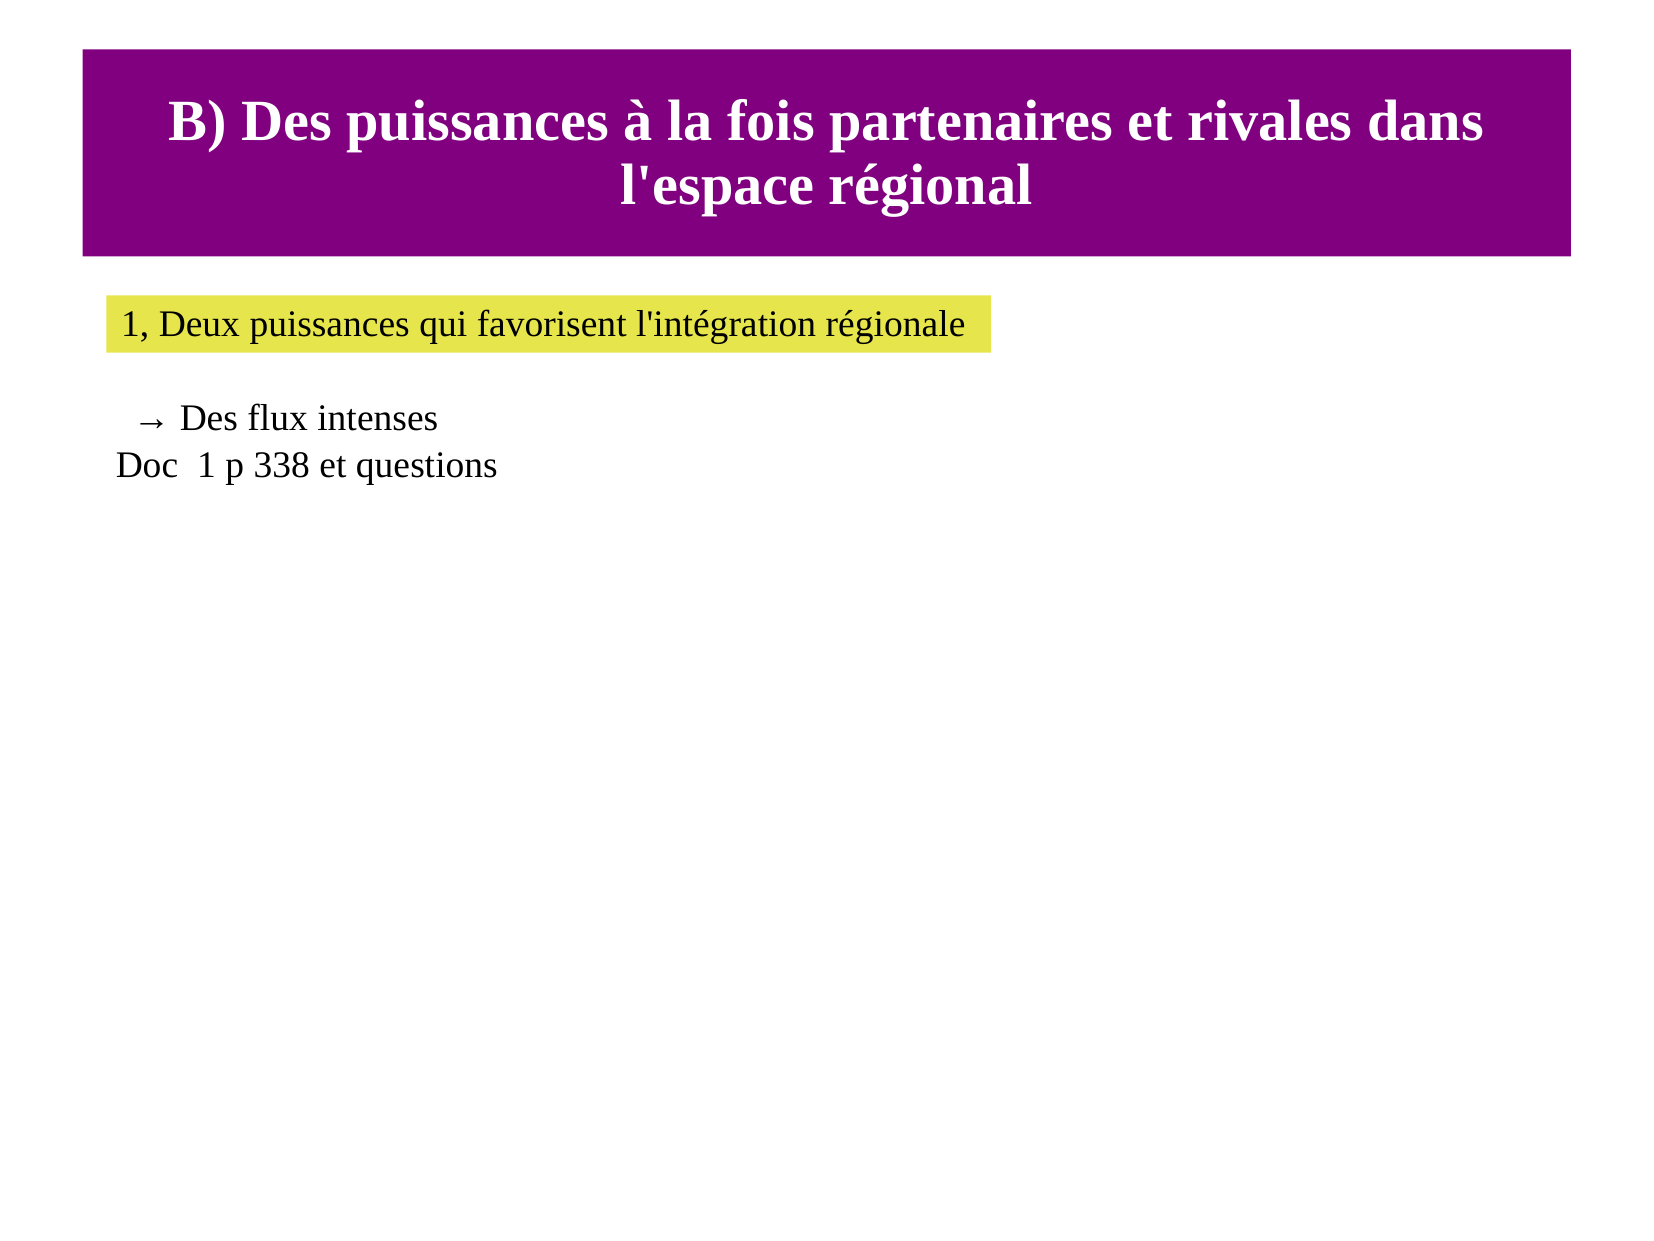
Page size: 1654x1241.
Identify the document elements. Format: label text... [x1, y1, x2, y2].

text_box 1, Deux puissances qui favorisent l'intégration régionale [106, 295, 992, 353]
text_box Doc 1 p 338 et questions [100, 437, 513, 495]
text_box → Des flux intenses [118, 389, 463, 448]
title B) Des puissances à la fois partenaires et rivales dans l'espace régional [82, 49, 1571, 257]
